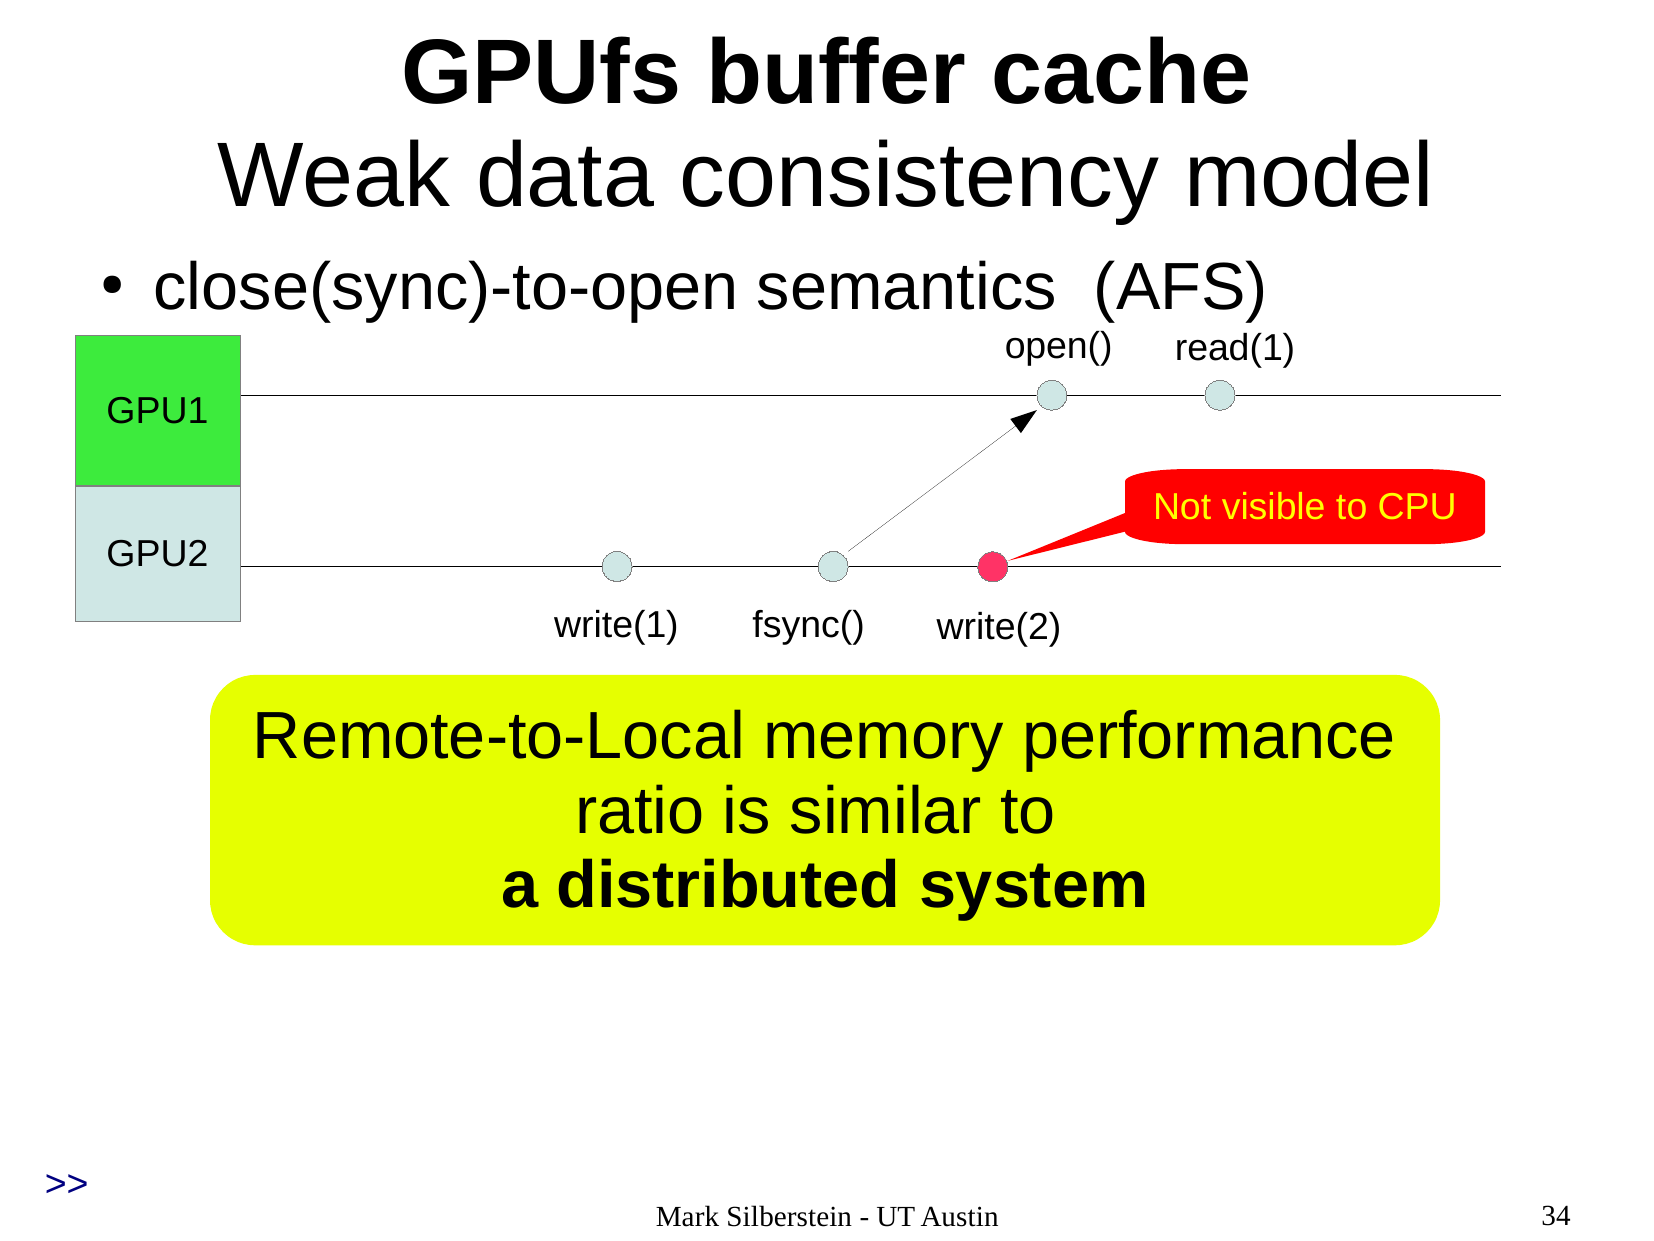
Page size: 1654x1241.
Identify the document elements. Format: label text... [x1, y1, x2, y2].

text_box [977, 551, 1008, 582]
text_box Remote-to-Local memory performance ratio is similar to a distributed system [210, 674, 1441, 946]
text_box read(1) [1160, 318, 1311, 376]
text_box [1036, 380, 1067, 411]
text_box Not visible to CPU [1007, 469, 1486, 561]
text_box write(1) [539, 596, 694, 654]
text_box [818, 551, 849, 582]
text_box >> [30, 1155, 121, 1225]
text_box write(2) [921, 598, 1077, 656]
list close(sync)-to-open semantics (AFS) [82, 248, 1571, 1068]
text_box open() [990, 317, 1128, 374]
text_box [602, 551, 633, 582]
text_box GPU2 [75, 486, 241, 622]
text_box [1204, 380, 1236, 411]
title GPUfs buffer cache Weak data consistency model [82, 19, 1571, 227]
text_box GPU1 [75, 335, 241, 486]
text_box fsync() [737, 596, 880, 654]
